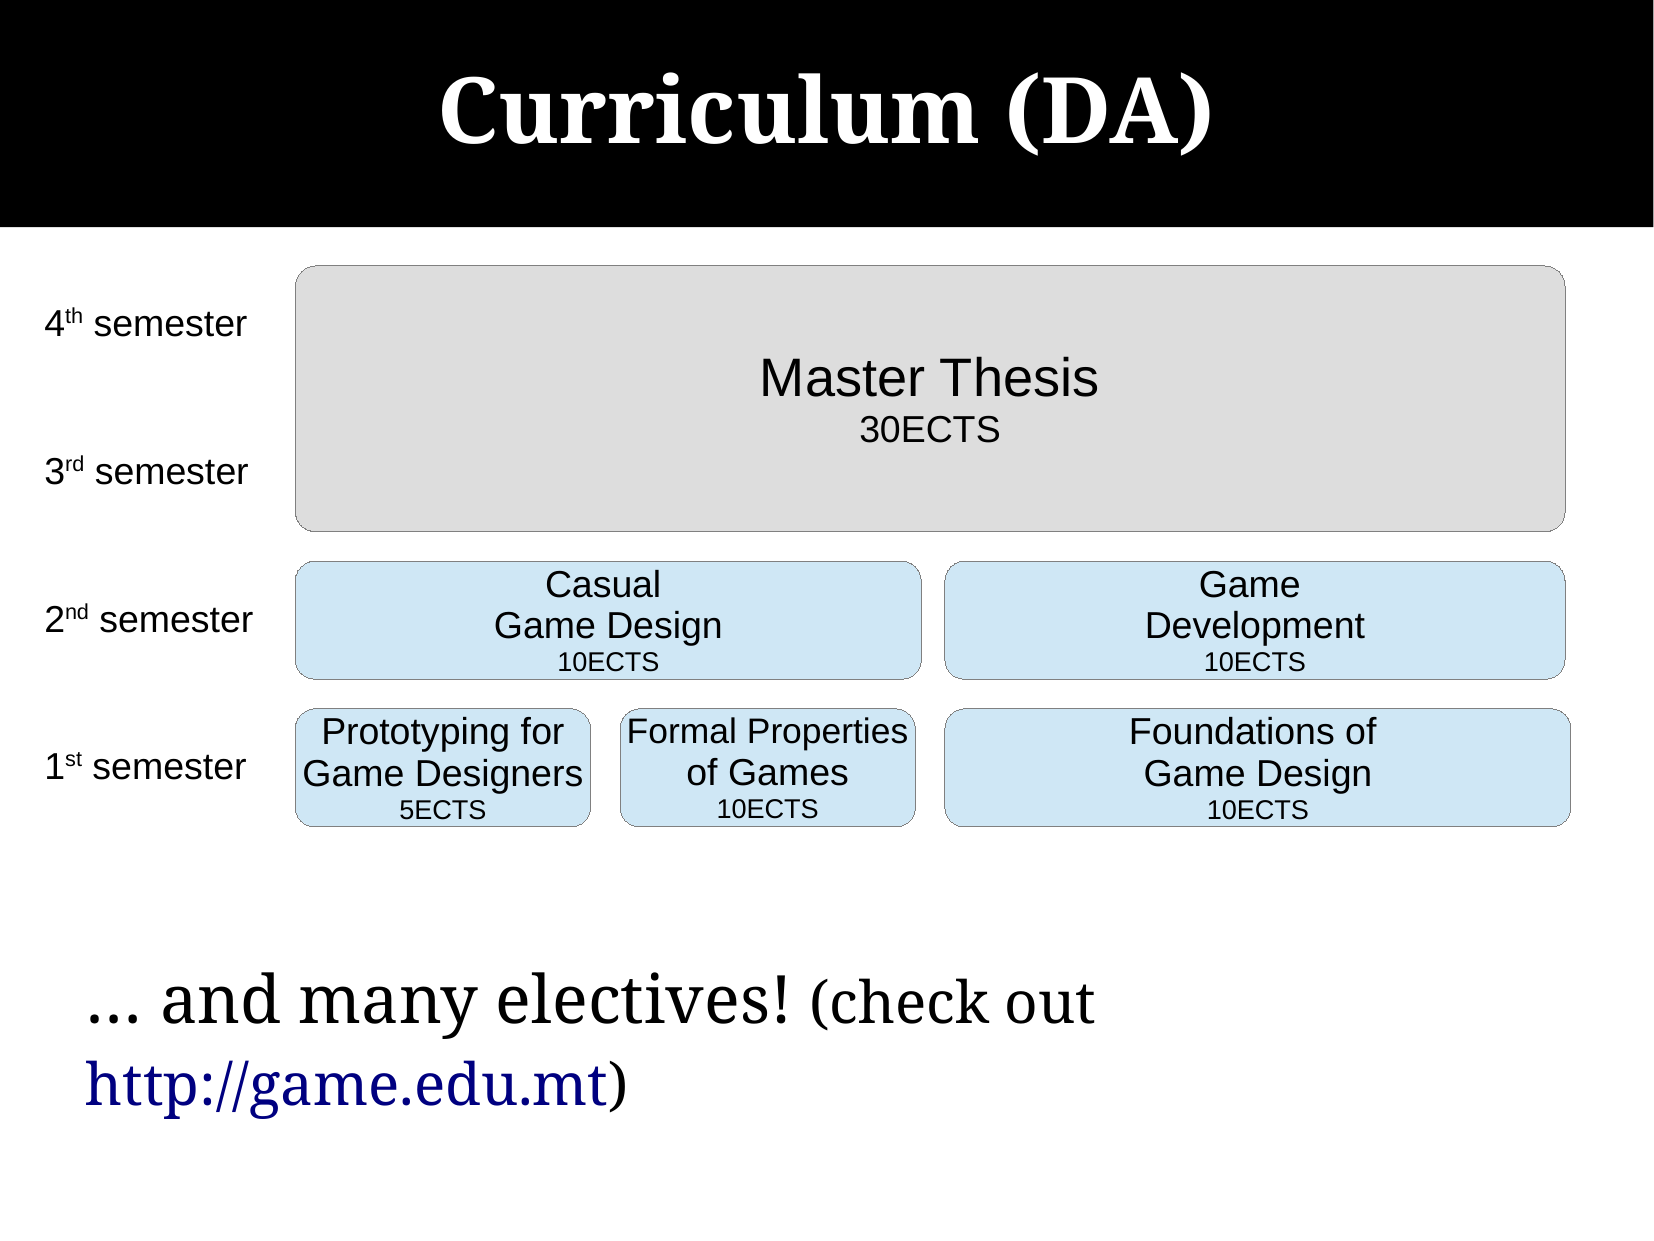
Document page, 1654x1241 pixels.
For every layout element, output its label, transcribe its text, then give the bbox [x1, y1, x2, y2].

text_box Foundations of Game Design 10ECTS [944, 708, 1571, 827]
text_box Formal Properties of Games 10ECTS [620, 708, 916, 827]
text_box Prototyping for Game Designers 5ECTS [295, 708, 591, 827]
text_box 4th semester [29, 295, 266, 354]
text_box Master Thesis 30ECTS [295, 265, 1566, 532]
text_box 2nd semester [29, 590, 295, 649]
text_box 3rd semester [29, 442, 266, 502]
text_box 1st semester [29, 738, 266, 797]
text_box … and many electives! (check out http://game.edu.mt) [70, 944, 1607, 1050]
title Curriculum (DA) [0, 0, 1654, 228]
text_box Game Development 10ECTS [944, 561, 1566, 680]
text_box Casual Game Design 10ECTS [295, 561, 922, 680]
